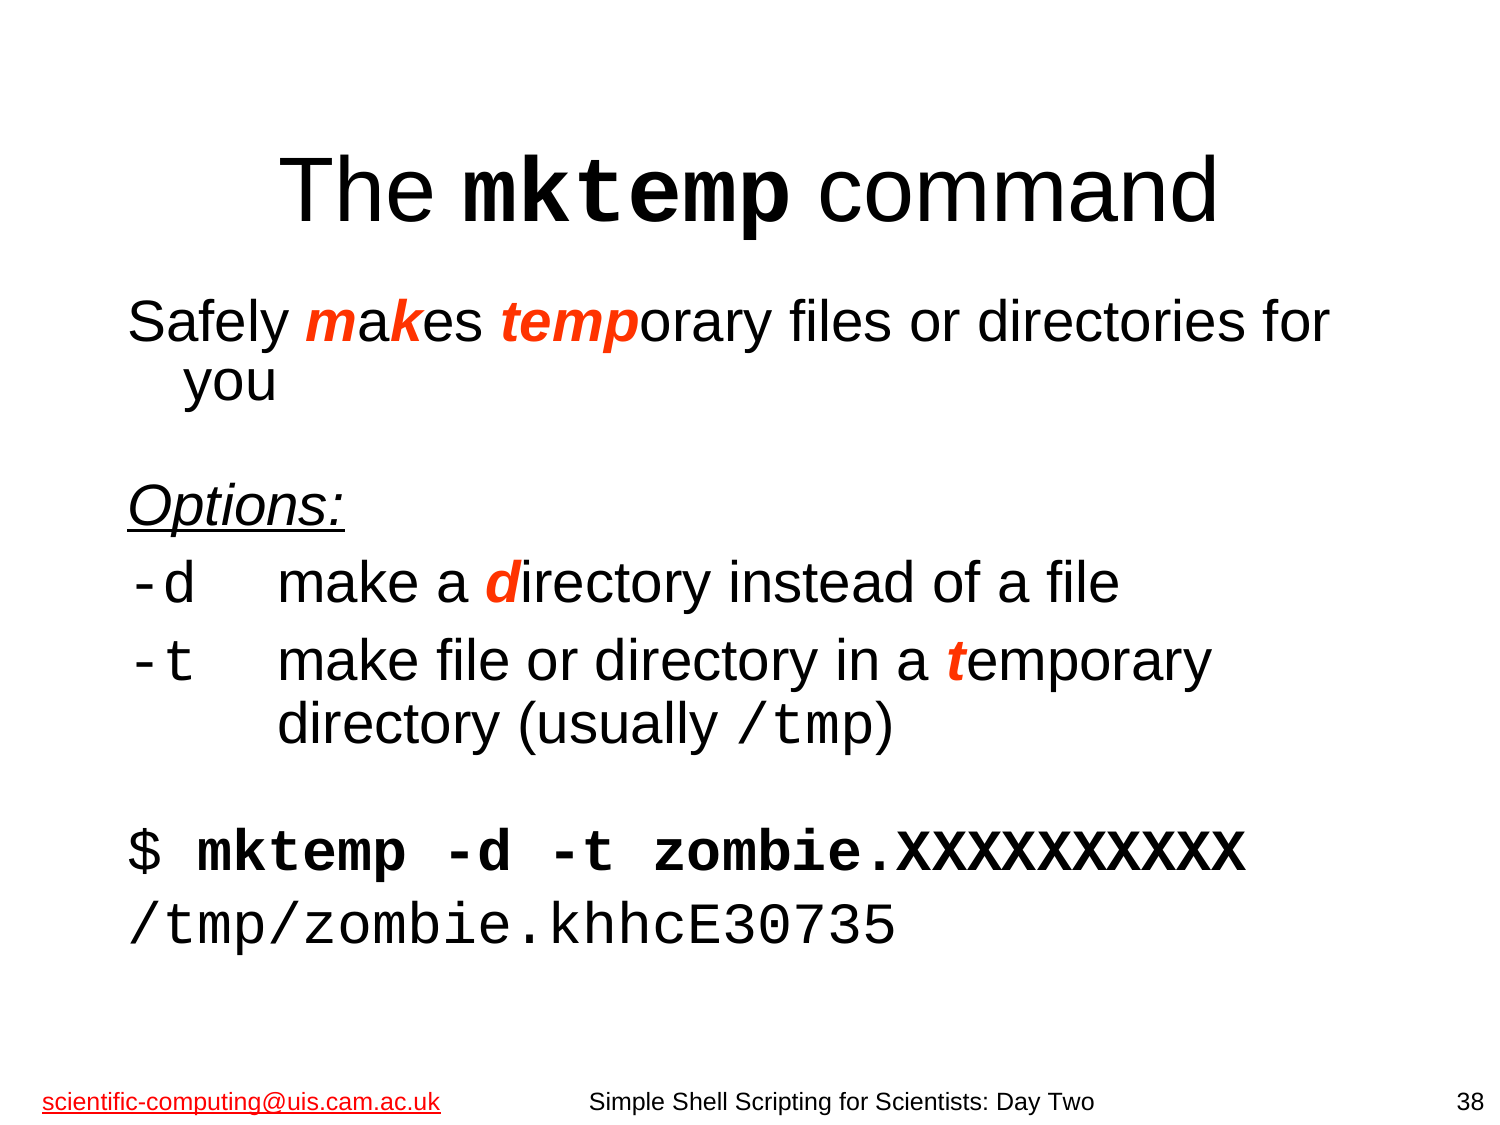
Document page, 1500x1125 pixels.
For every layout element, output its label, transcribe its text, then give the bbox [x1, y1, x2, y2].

title The mktemp command [112, 99, 1388, 287]
list Safely makes temporary files or directories for you Options: -d make a directory instead of a file -t make file or directory in a temporary directory (usually /tmp) $ mktemp -d -t zombie.XXXXXXXXXX /tmp/zombie.khhcE30735 [112, 287, 1388, 1000]
